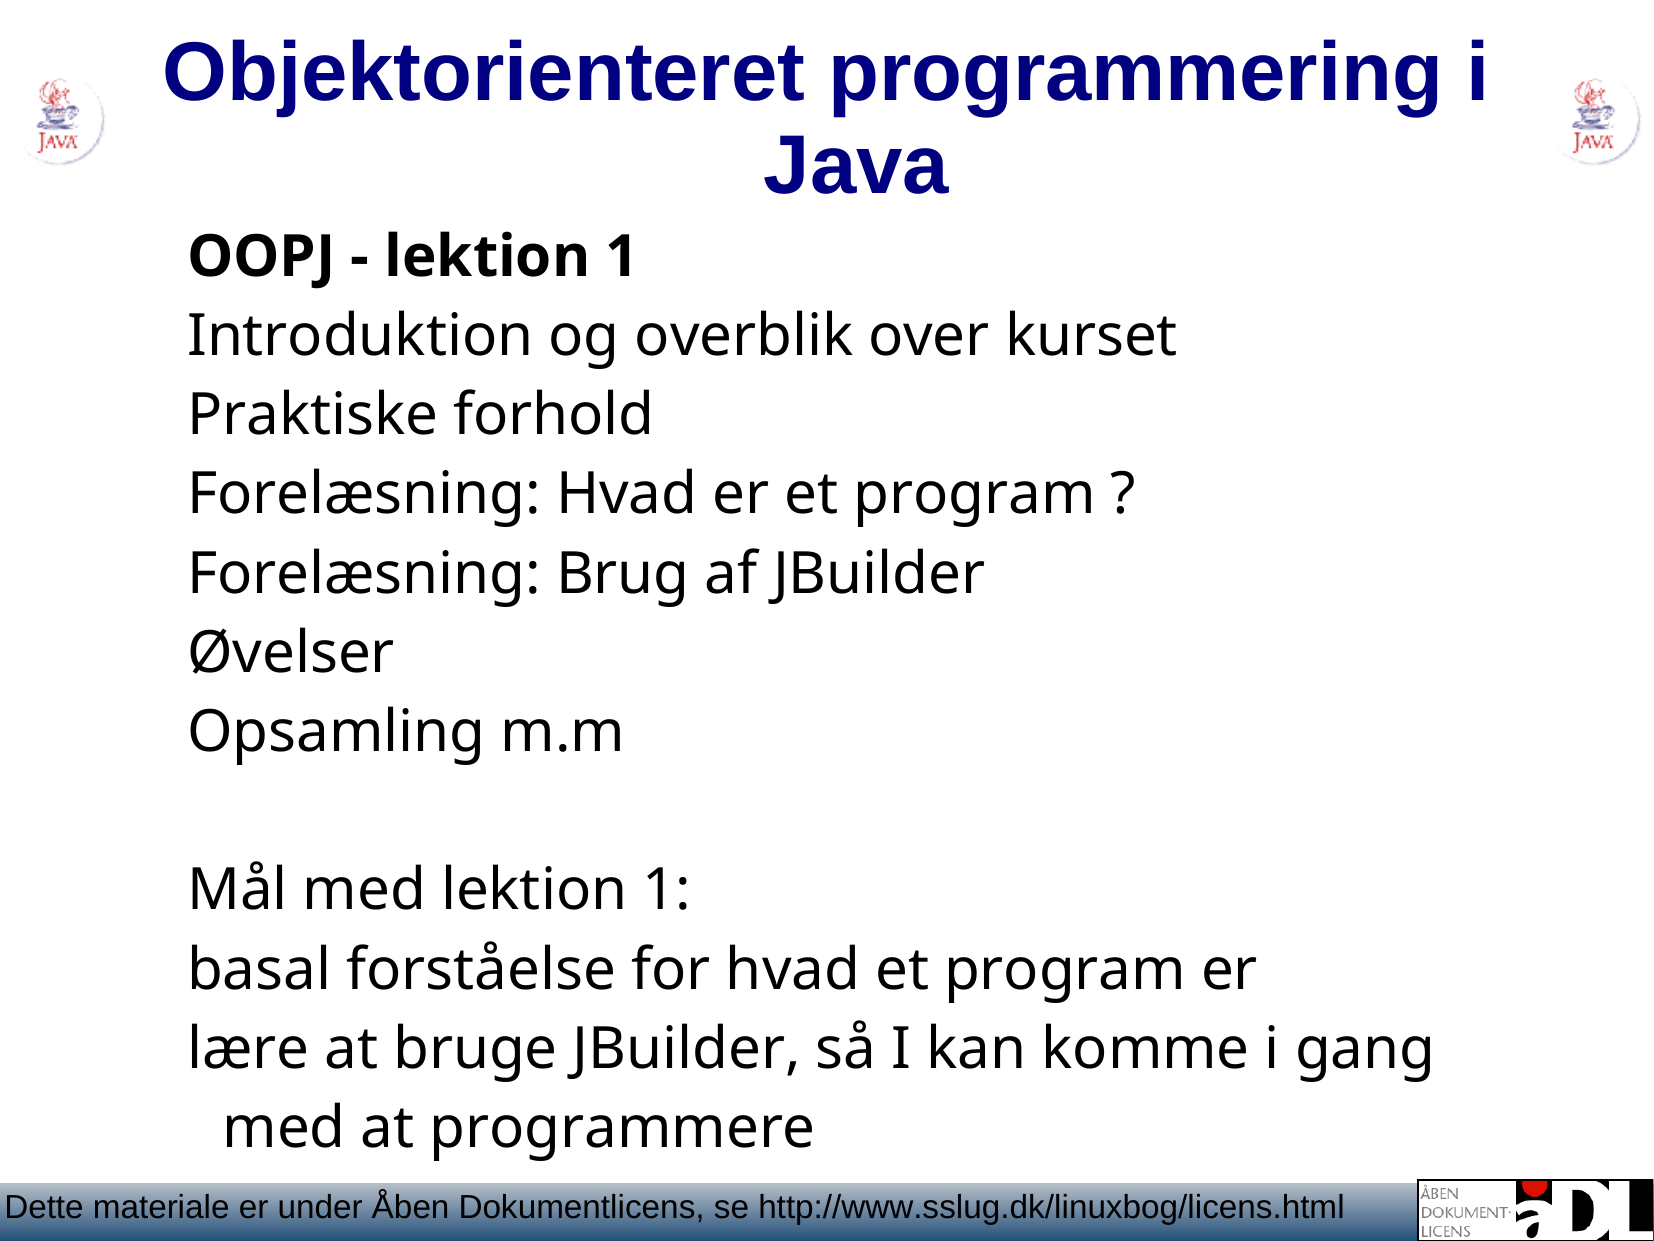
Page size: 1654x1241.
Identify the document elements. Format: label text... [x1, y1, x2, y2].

picture [1582, 71, 1645, 169]
title Objektorienteret programmering i Java [72, 14, 1582, 222]
picture [1417, 1179, 1654, 1241]
text_box Dette materiale er under Åben Dokumentlicens, se http://www.sslug.dk/linuxbog/licens.html [4, 1188, 1417, 1230]
subtitle OOPJ - lektion 1 Introduktion og overblik over kurset Praktiske forhold Forelæsning: Hvad er et program ? Forelæsning: Brug af JBuilder Øvelser Opsamling m.m Mål med lektion 1: basal forståelse for hvad et program er lære at bruge JBuilder, så I kan komme i gang med at programmere [151, 221, 1532, 1157]
picture [10, 71, 72, 169]
